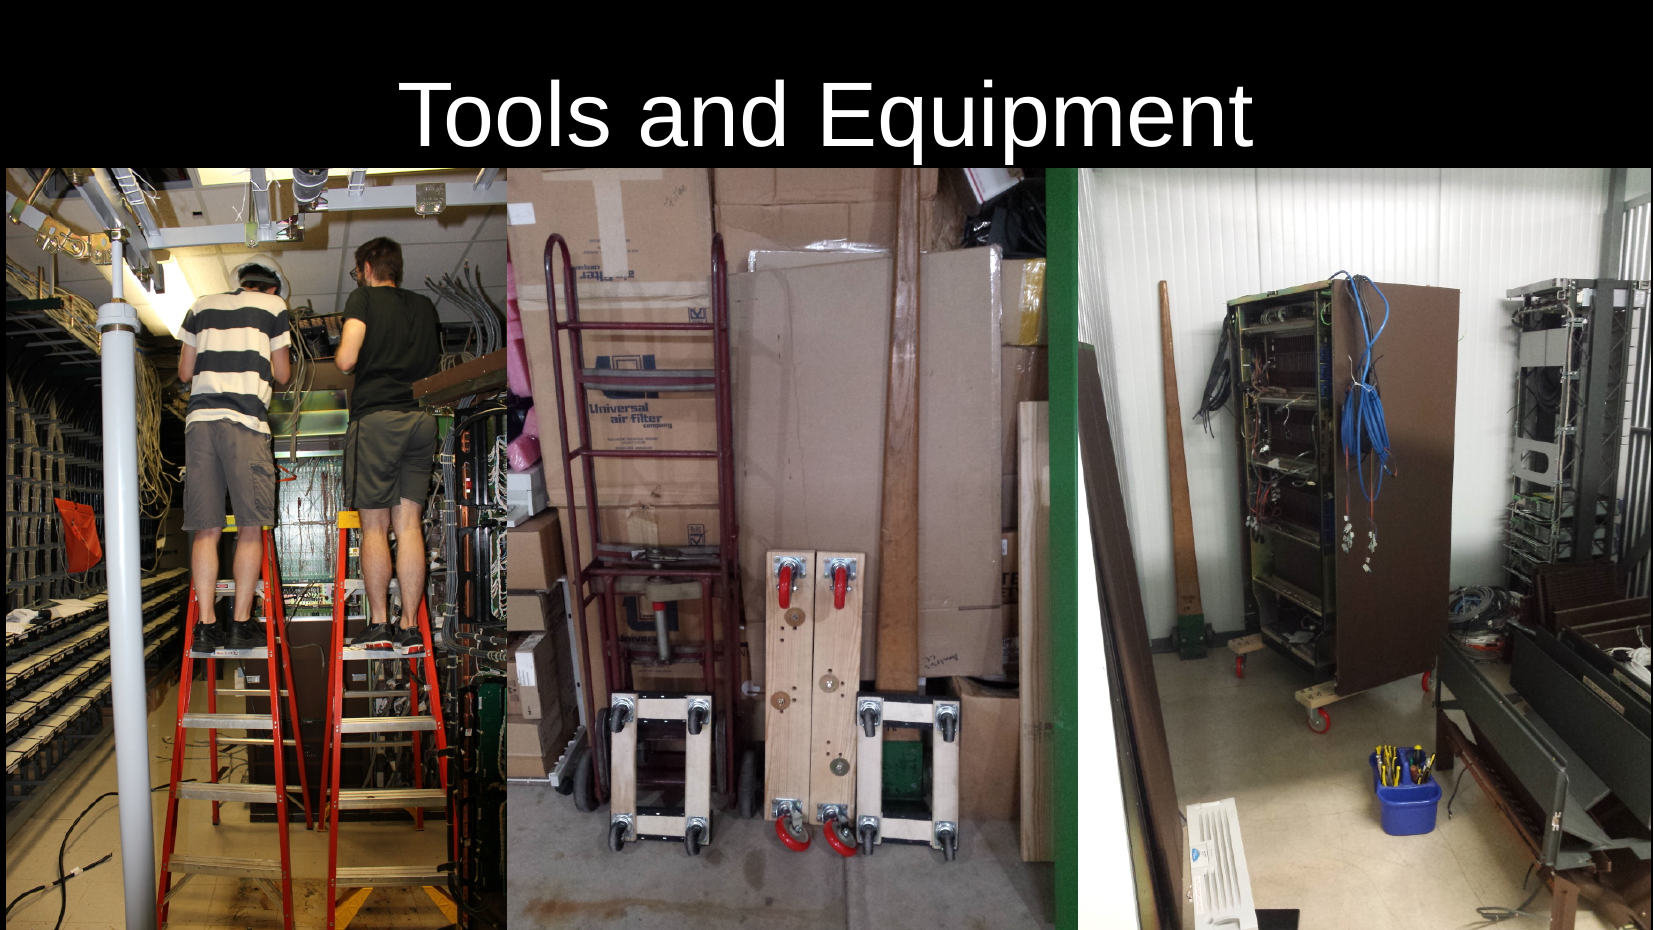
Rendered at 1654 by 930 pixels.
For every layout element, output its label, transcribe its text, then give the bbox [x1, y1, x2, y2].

title Tools and Equipment [82, 37, 1571, 168]
picture [6, 168, 1651, 930]
